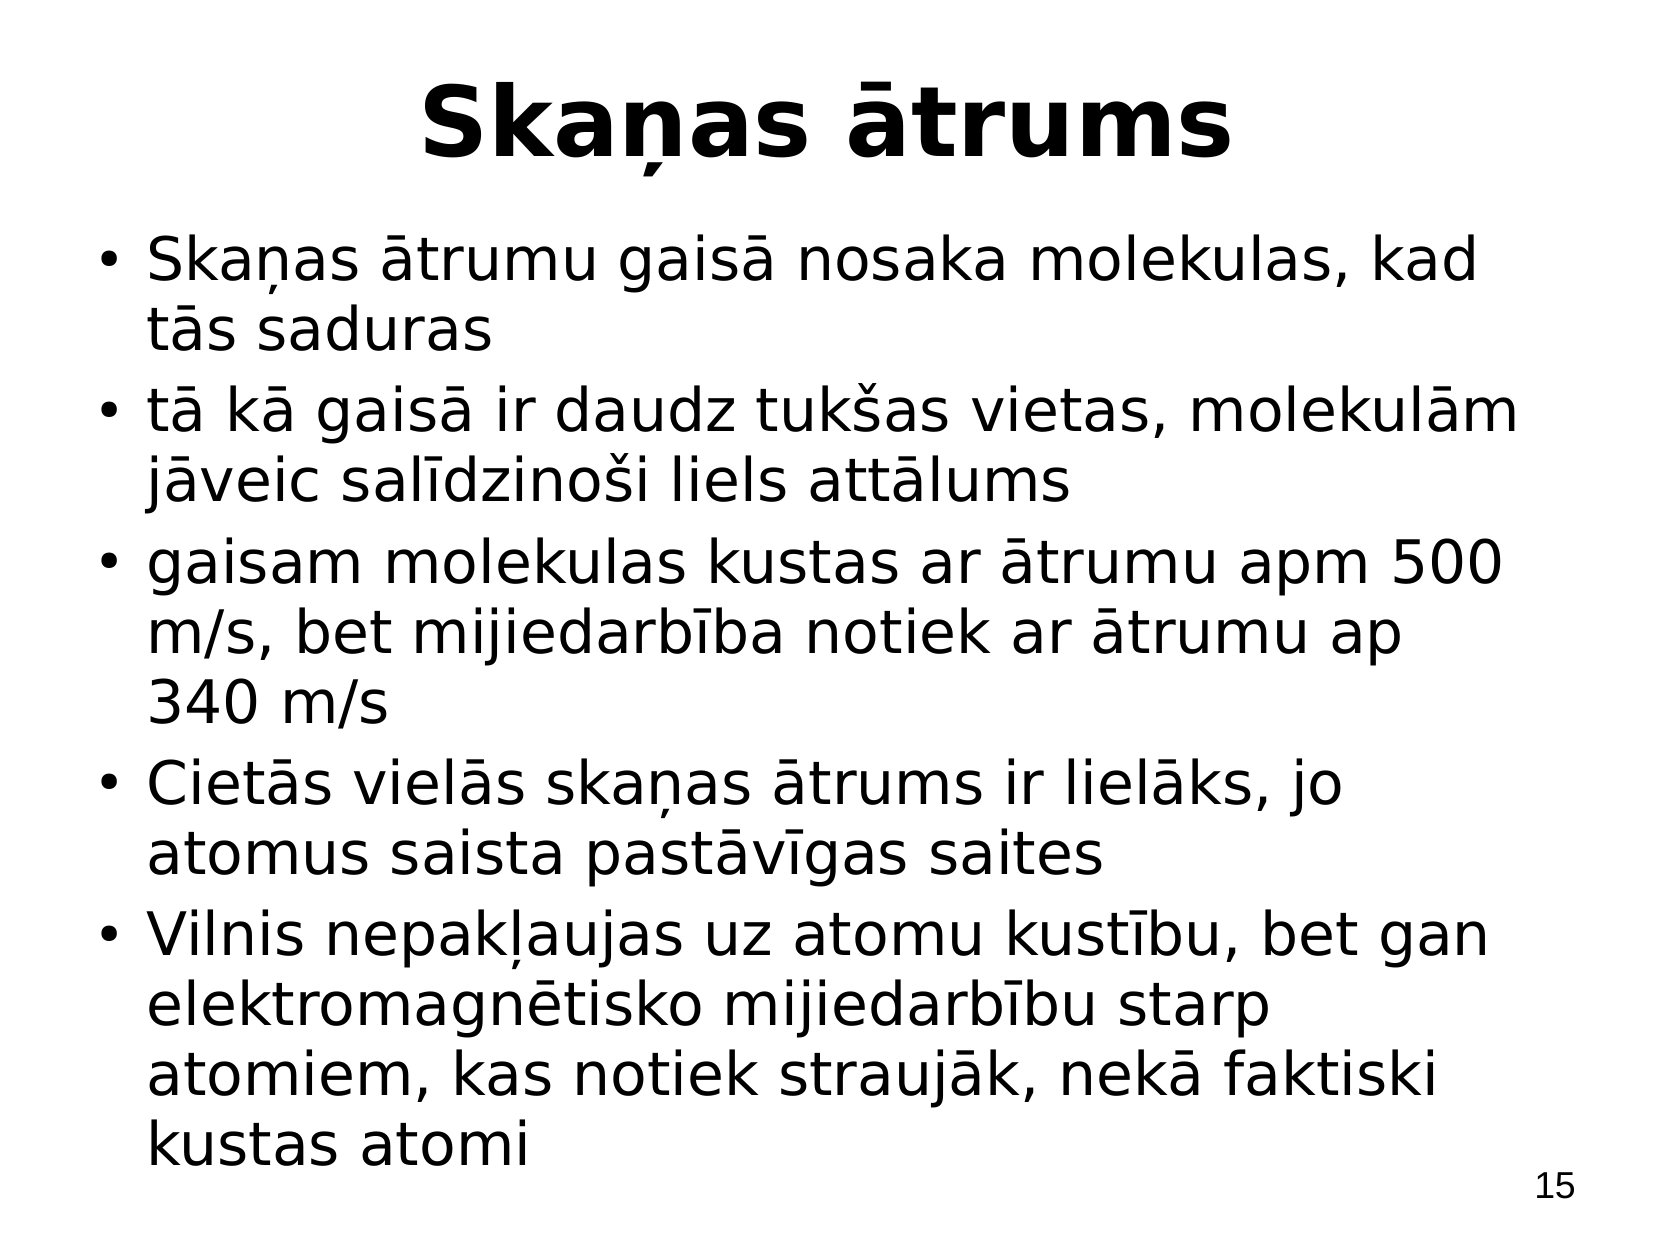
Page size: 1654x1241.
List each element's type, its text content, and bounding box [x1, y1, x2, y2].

list Skaņas ātrumu gaisā nosaka molekulas, kad tās saduras tā kā gaisā ir daudz tukšas vietas, molekulām jāveic salīdzinoši liels attālums gaisam molekulas kustas ar ātrumu apm 500 m/s, bet mijiedarbība notiek ar ātrumu ap 340 m/s Cietās vielās skaņas ātrums ir lielāks, jo atomus saista pastāvīgas saites Vilnis nepakļaujas uz atomu kustību, bet gan elektromagnētisko mijiedarbību starp atomiem, kas notiek straujāk, nekā faktiski kustas atomi [82, 225, 1538, 1186]
title Skaņas ātrums [82, 49, 1571, 196]
